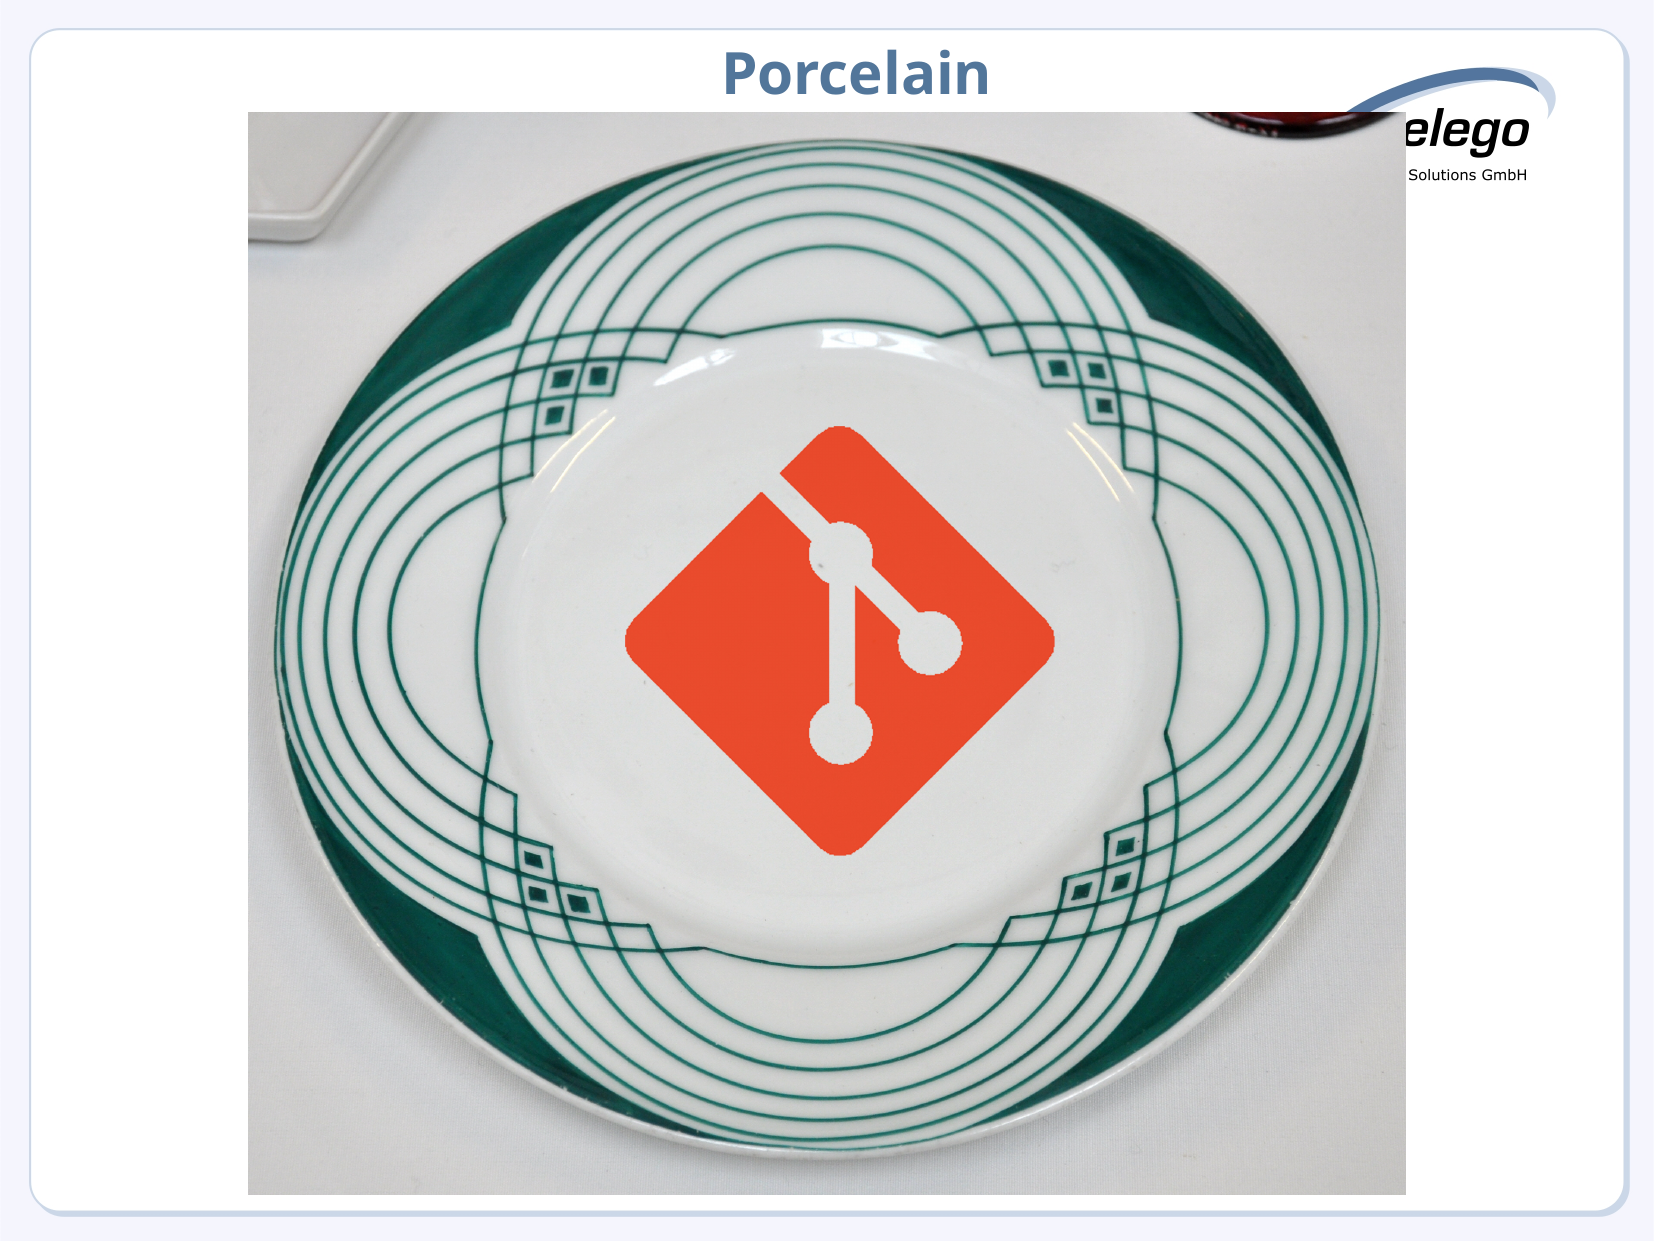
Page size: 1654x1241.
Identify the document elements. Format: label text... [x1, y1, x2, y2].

title Porcelain [112, 37, 1601, 106]
picture [0, 0, 1654, 1241]
